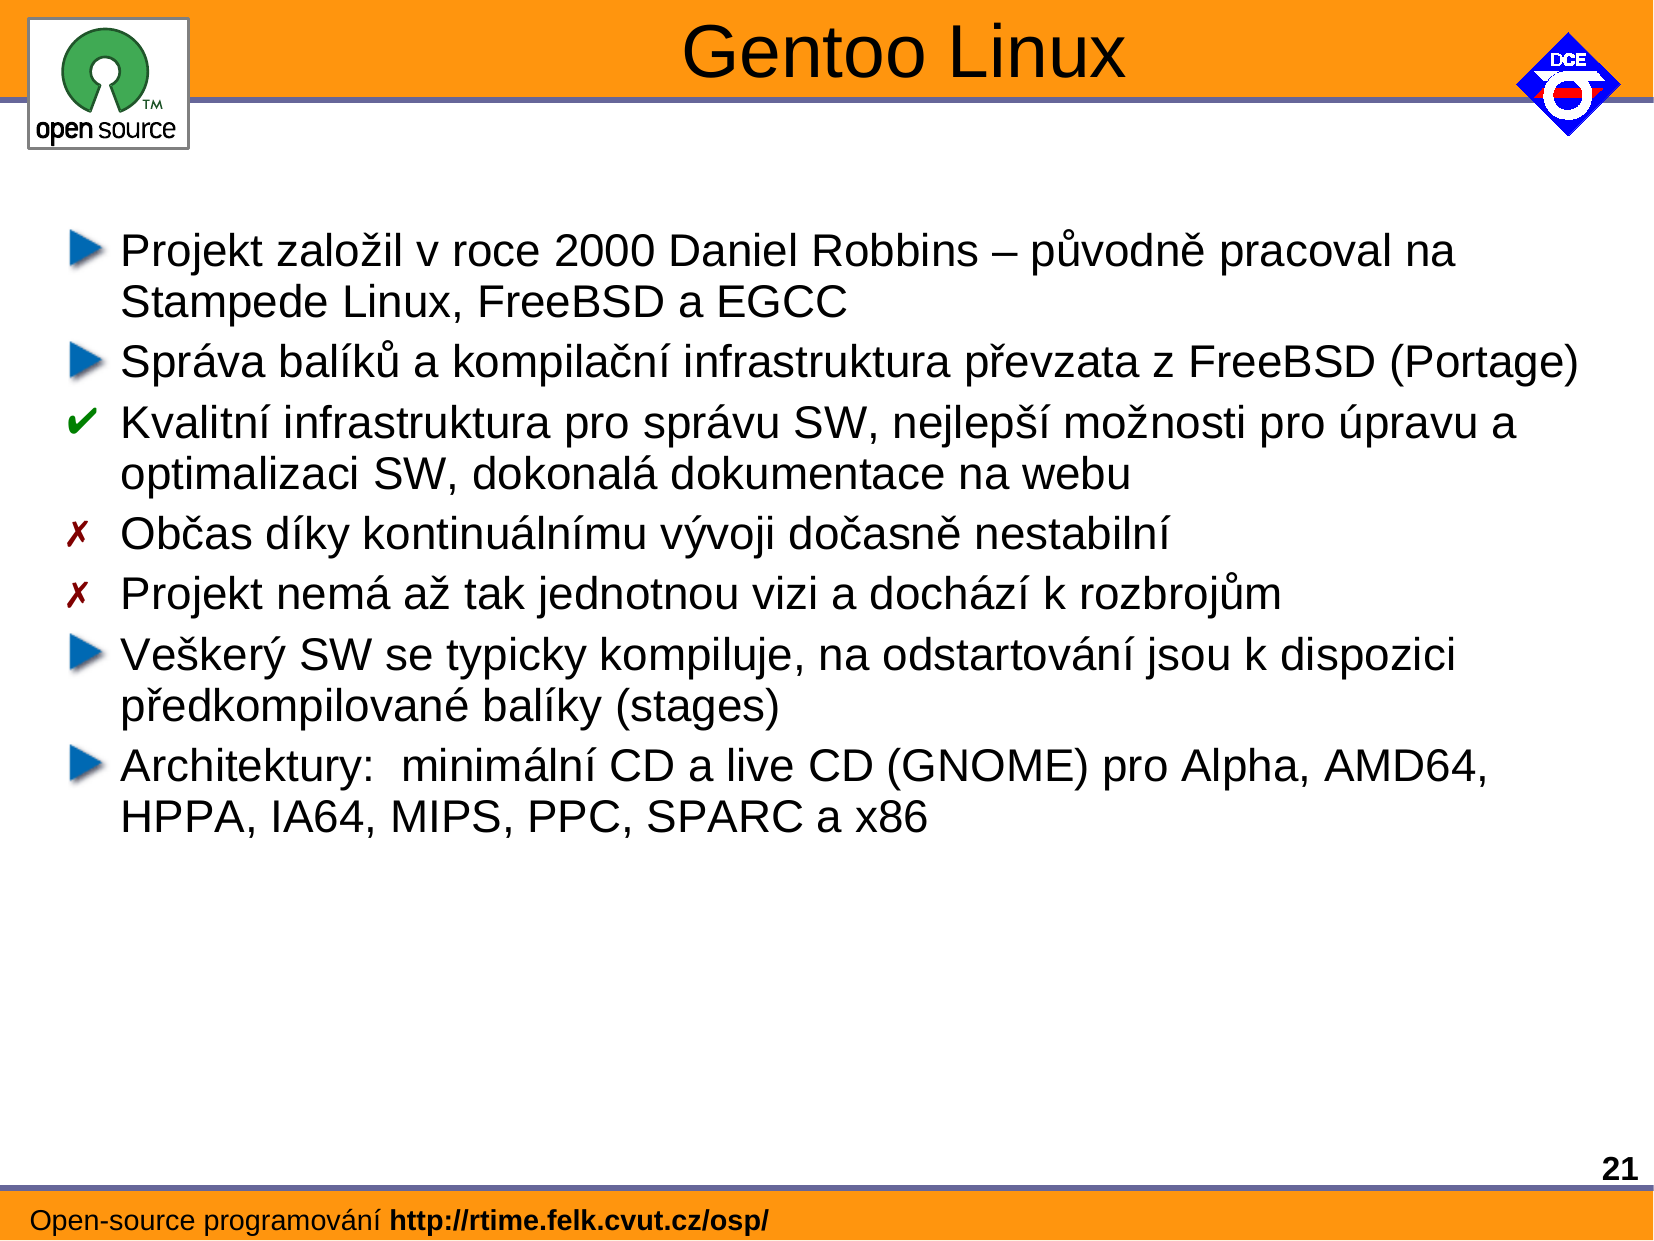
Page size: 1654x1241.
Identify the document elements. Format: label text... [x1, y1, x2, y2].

title Gentoo Linux [178, 4, 1631, 98]
list Projekt založil v roce 2000 Daniel Robbins – původně pracoval na Stampede Linux, FreeBSD a EGCC Správa balíků a kompilační infrastruktura převzata z FreeBSD (Portage) Kvalitní infrastruktura pro správu SW, nejlepší možnosti pro úpravu a optimalizaci SW, dokonalá dokumentace na webu Občas díky kontinuálnímu vývoji dočasně nestabilní Projekt nemá až tak jednotnou vizi a dochází k rozbrojům Veškerý SW se typicky kompiluje, na odstartování jsou k dispozici předkompilované balíky (stages) Architektury: minimální CD a live CD (GNOME) pro Alpha, AMD64, HPPA, IA64, MIPS, PPC, SPARC a x86 [49, 225, 1613, 1113]
